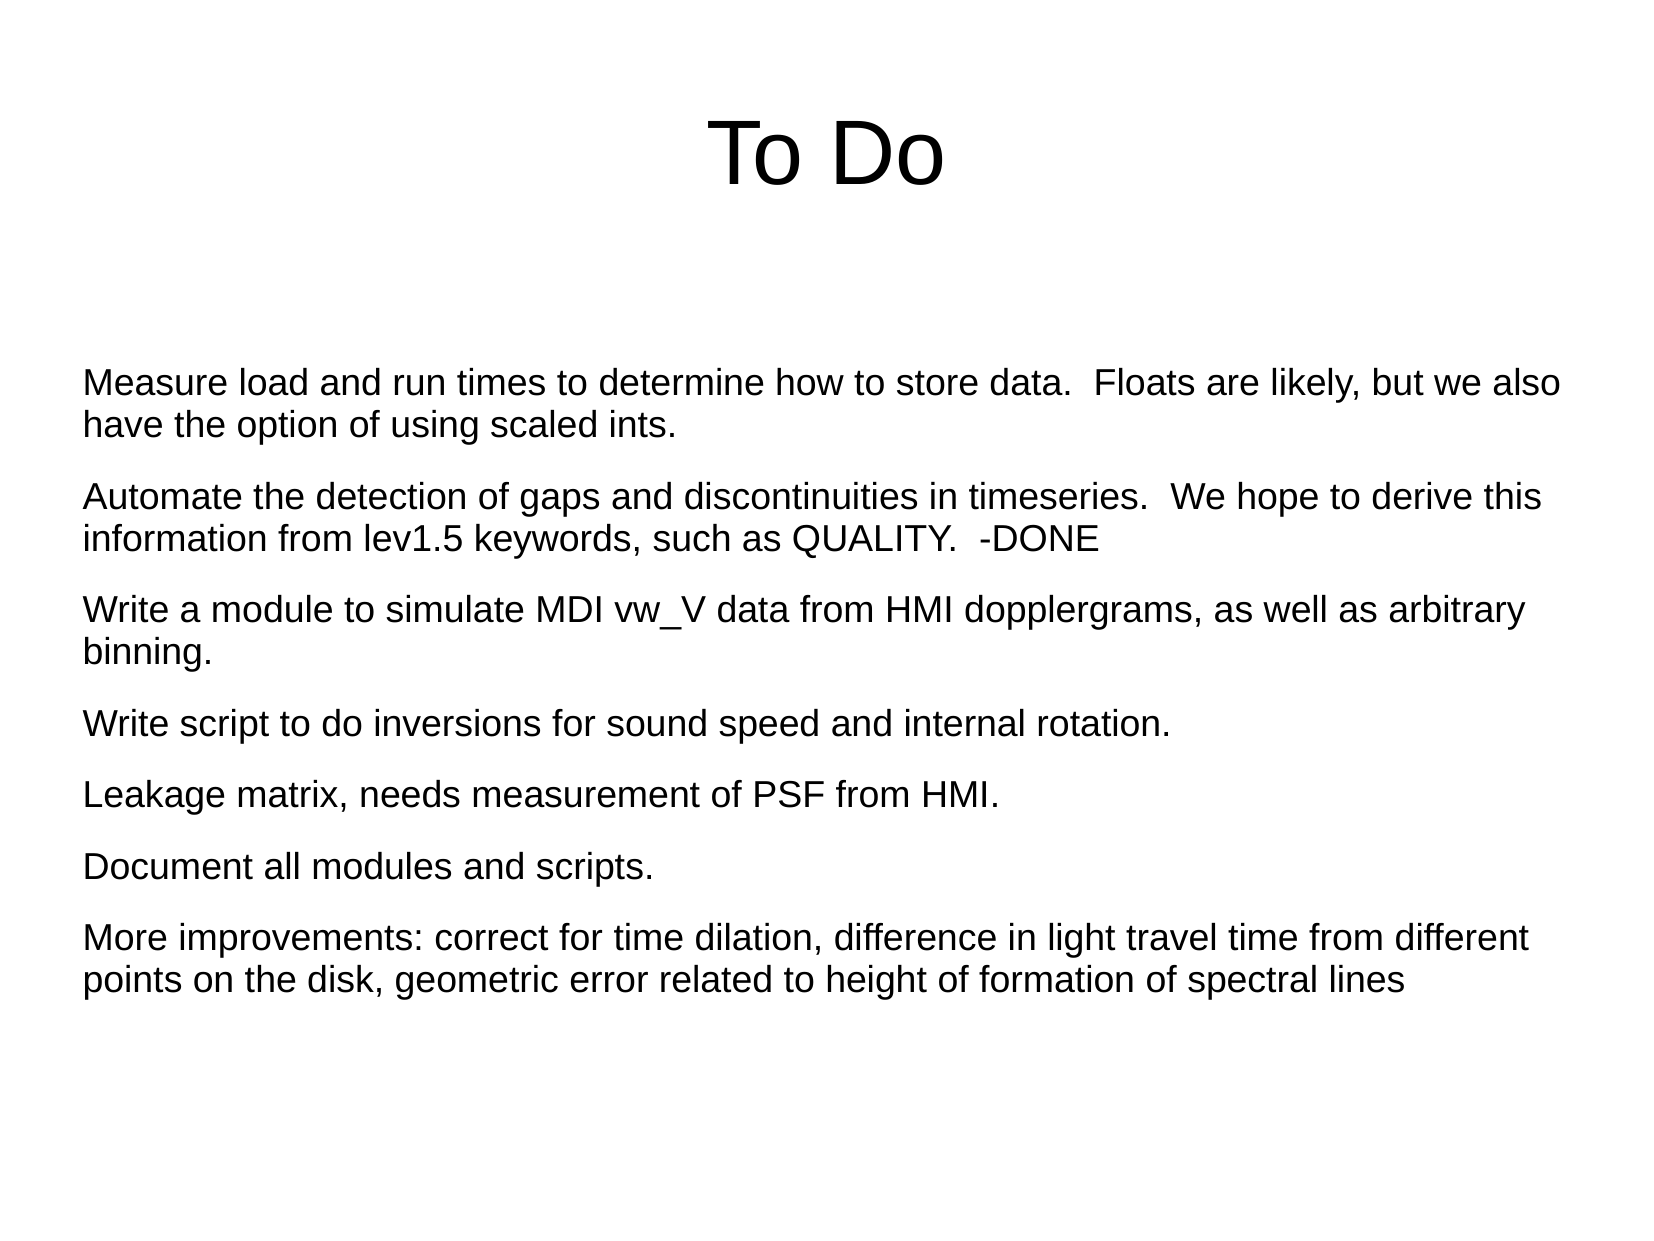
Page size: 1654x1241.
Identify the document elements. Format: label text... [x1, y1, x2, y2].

title To Do [82, 56, 1571, 250]
list Measure load and run times to determine how to store data. Floats are likely, but we also have the option of using scaled ints. Automate the detection of gaps and discontinuities in timeseries. We hope to derive this information from lev1.5 keywords, such as QUALITY. -DONE Write a module to simulate MDI vw_V data from HMI dopplergrams, as well as arbitrary binning. Write script to do inversions for sound speed and internal rotation. Leakage matrix, needs measurement of PSF from HMI. Document all modules and scripts. More improvements: correct for time dilation, difference in light travel time from different points on the disk, geometric error related to height of formation of spectral lines [82, 290, 1571, 1094]
